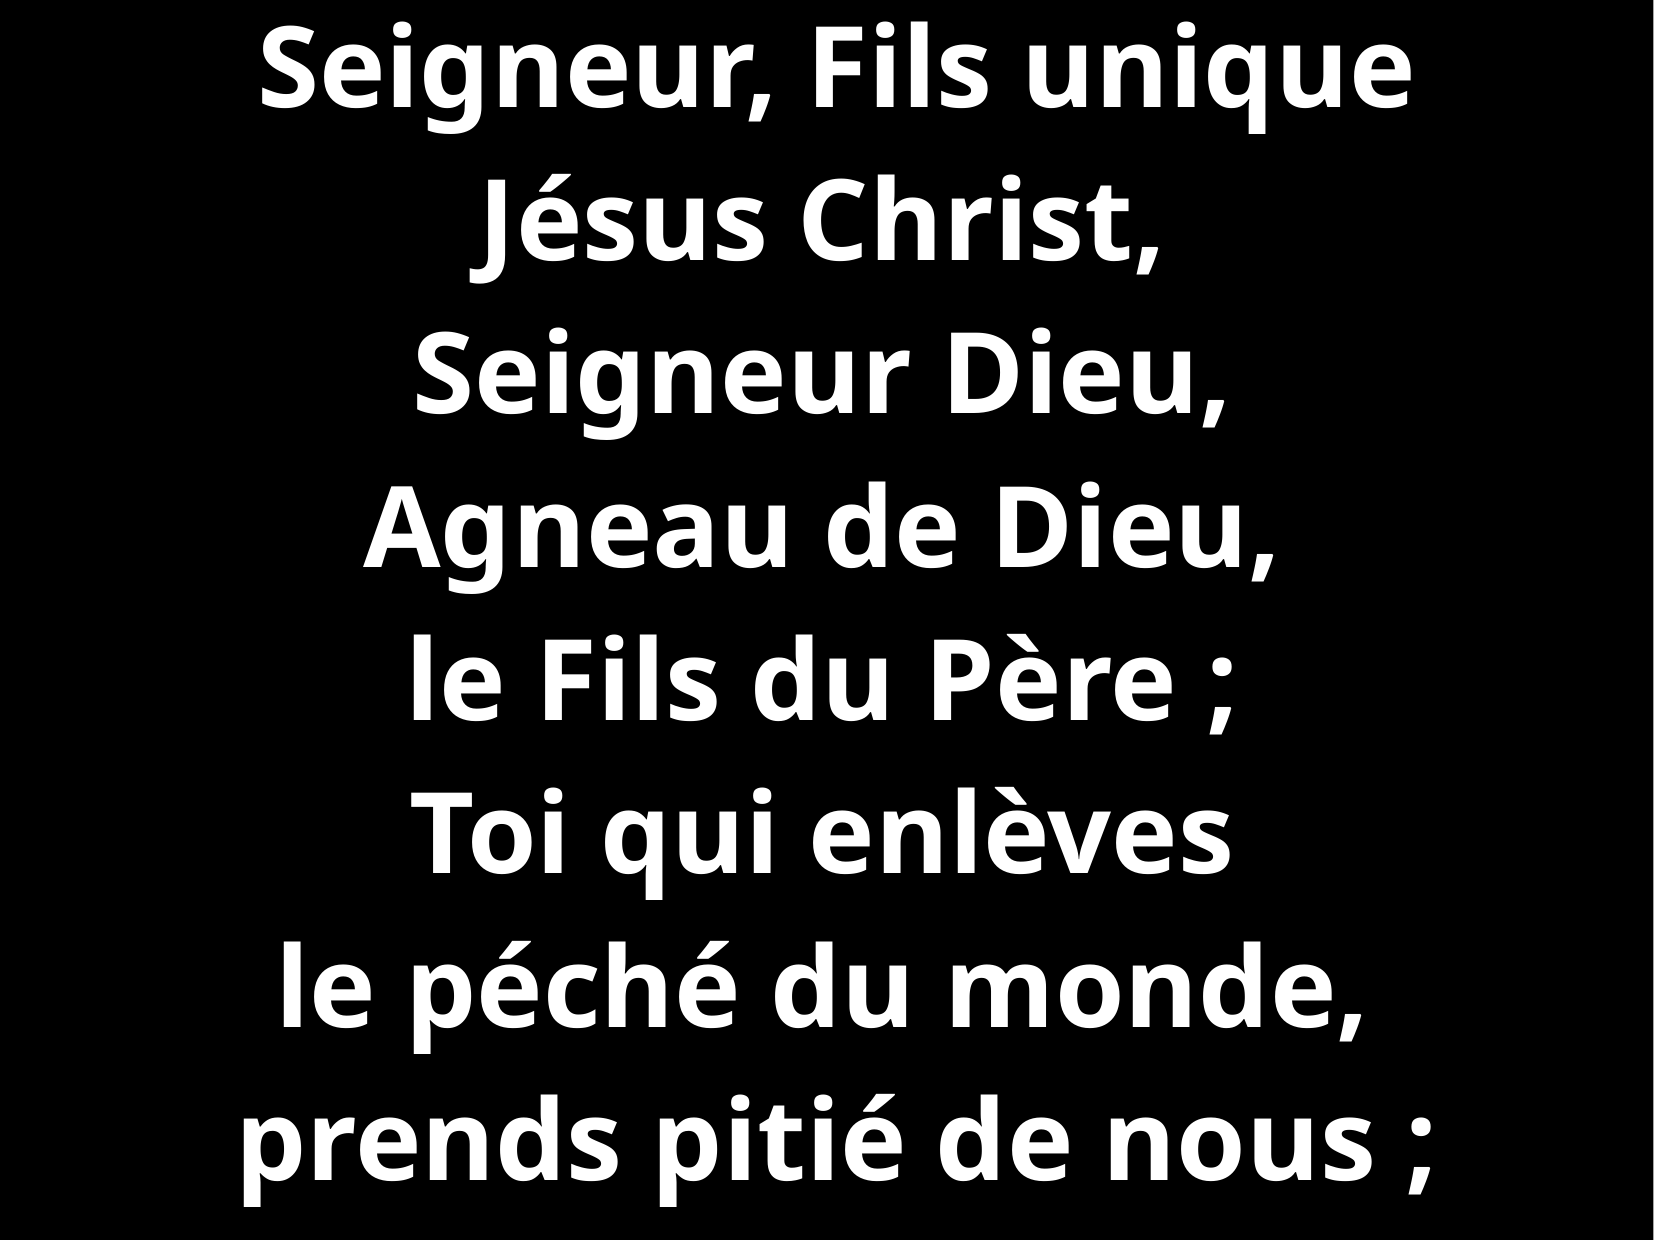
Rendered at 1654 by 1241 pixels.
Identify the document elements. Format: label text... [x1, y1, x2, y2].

subtitle Seigneur, Fils unique Jésus Christ, Seigneur Dieu, Agneau de Dieu, le Fils du Père ; Toi qui enlèves le péché du monde, prends pitié de nous ; [161, 0, 1512, 1230]
